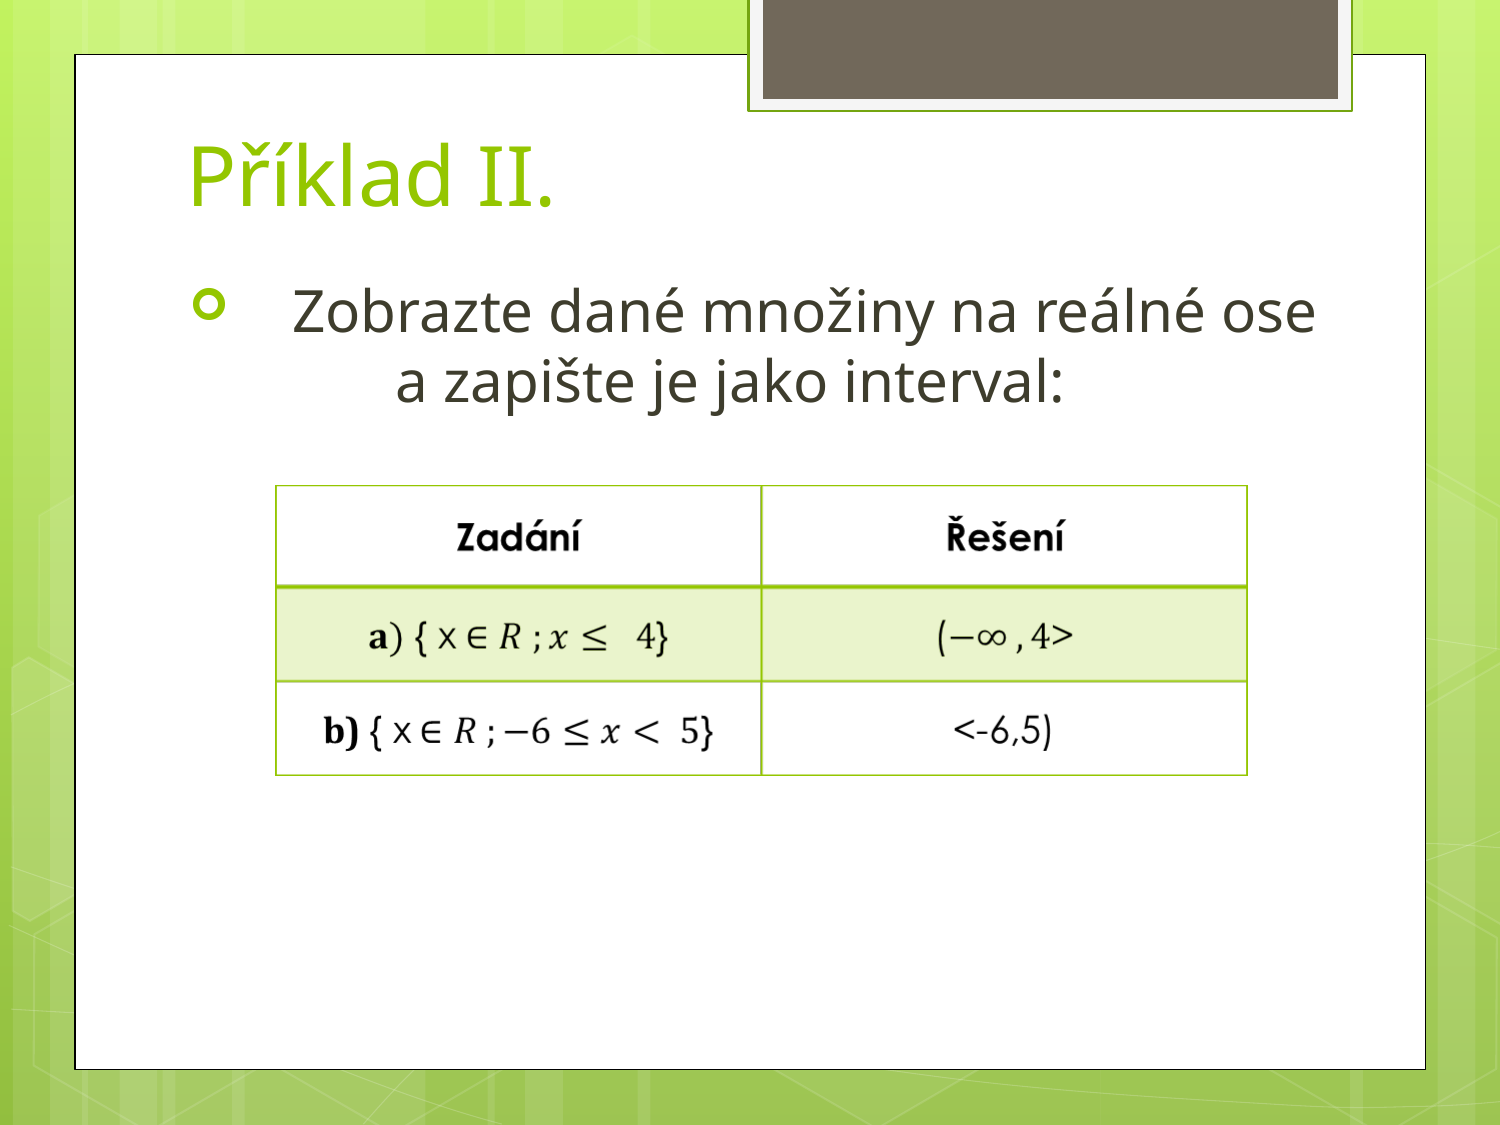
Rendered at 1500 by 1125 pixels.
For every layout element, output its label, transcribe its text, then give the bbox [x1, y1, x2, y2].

title Příklad II. [171, 42, 1415, 231]
list Zobrazte dané množiny na reálné ose a zapište je jako interval: [0, 267, 1351, 461]
picture [275, 486, 1248, 777]
